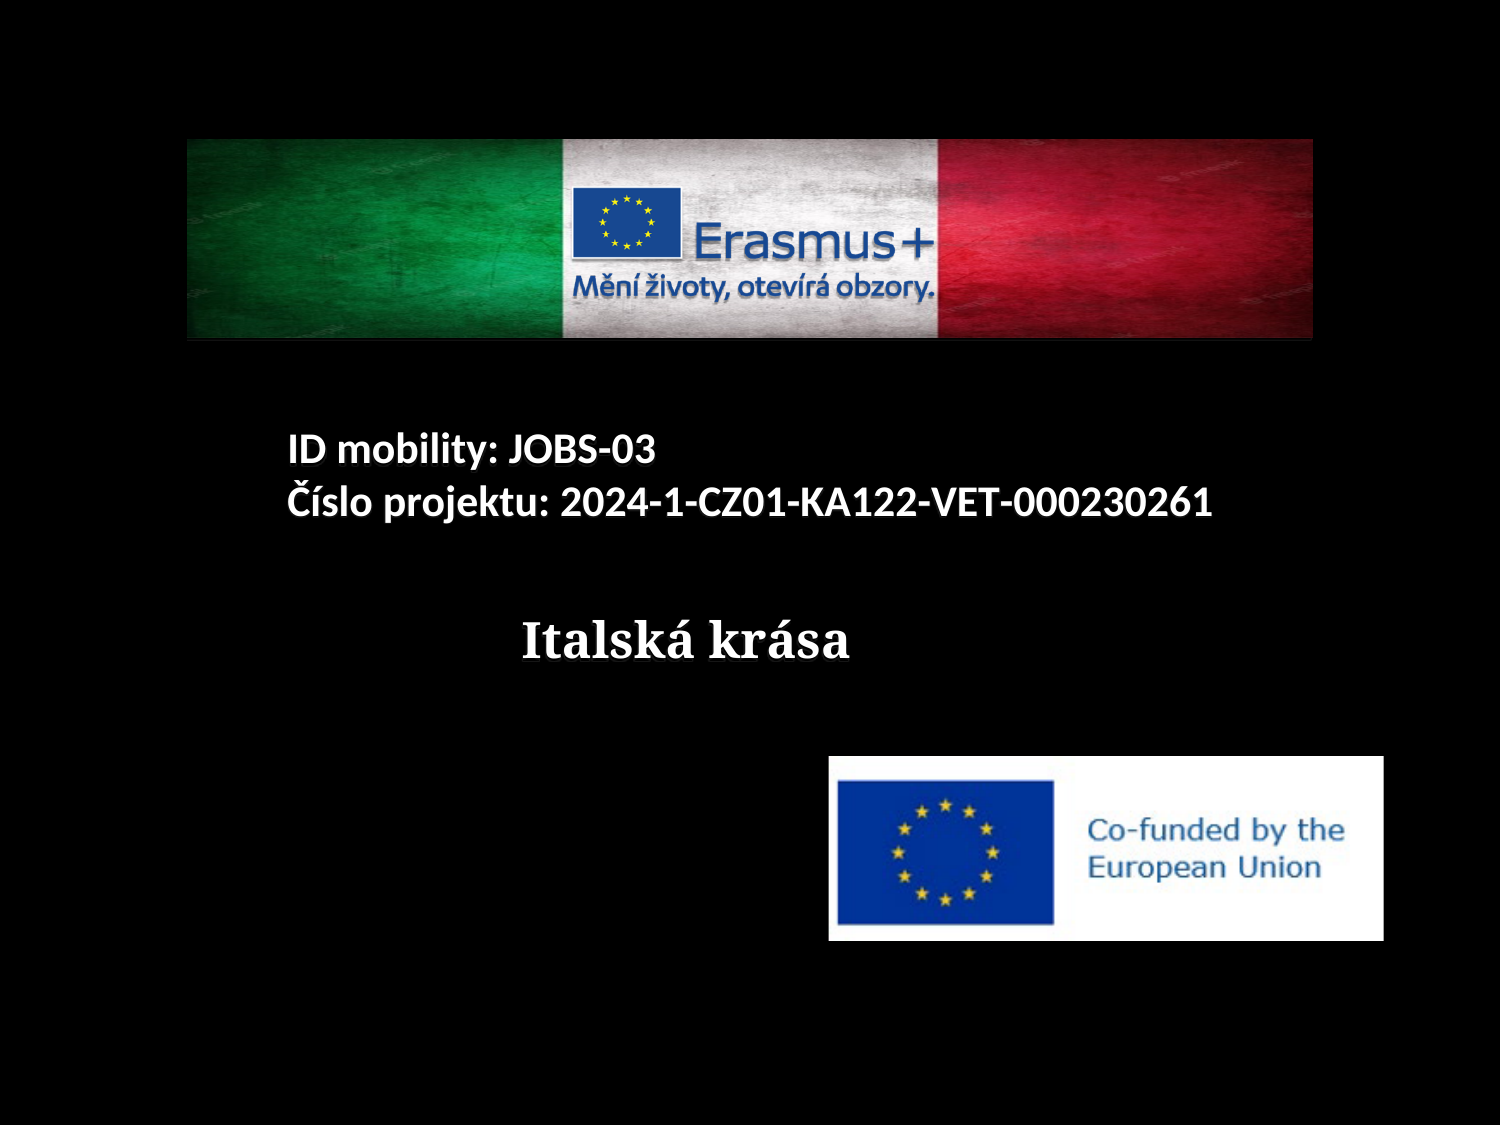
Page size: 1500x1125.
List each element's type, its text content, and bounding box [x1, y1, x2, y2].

text_box Italská krása [490, 542, 883, 737]
picture [187, 140, 1313, 338]
picture [828, 756, 1384, 941]
text_box ID mobility: JOBS-03 Číslo projektu: 2024-1-CZ01-KA122-VET-000230261 [222, 414, 1280, 532]
